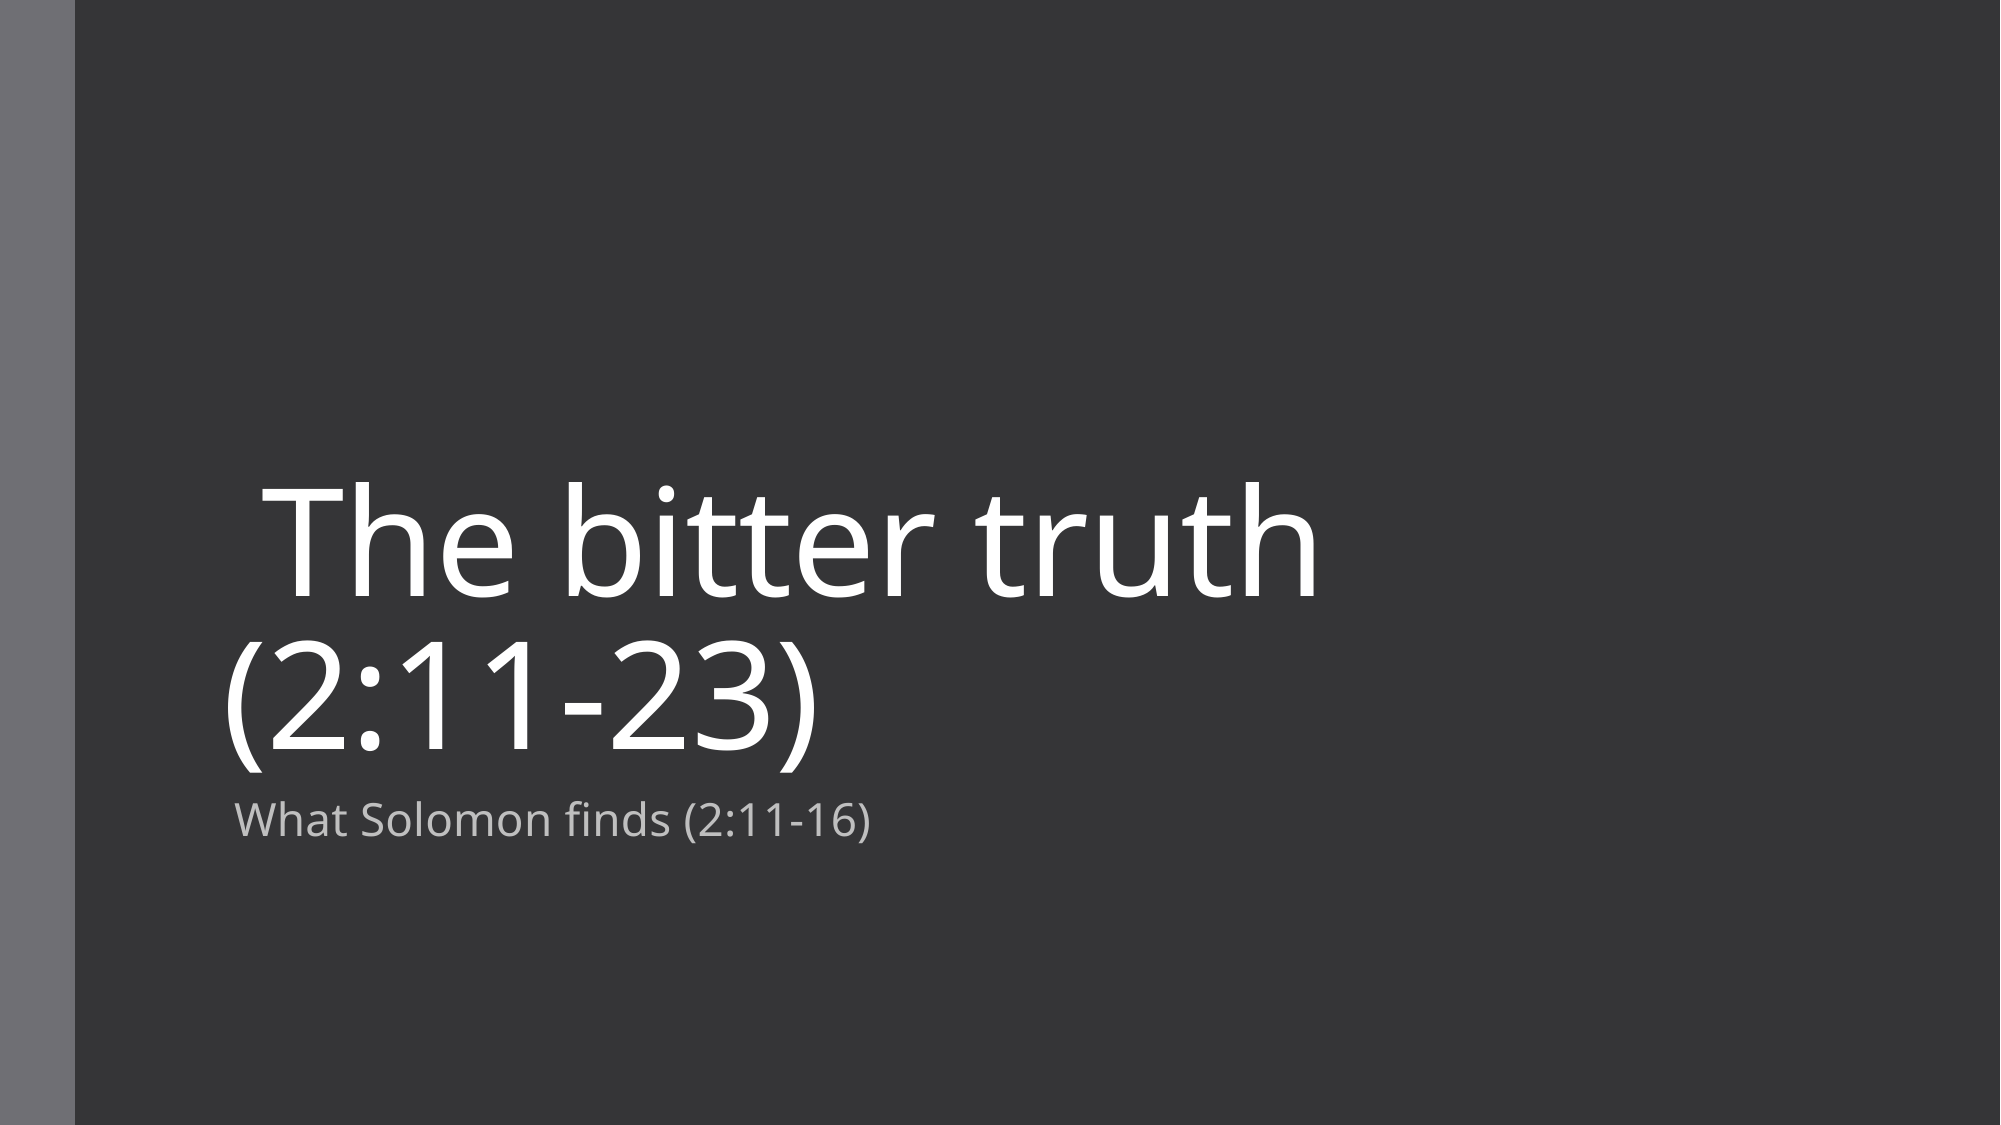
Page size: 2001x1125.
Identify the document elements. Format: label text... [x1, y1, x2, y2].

subtitle What Solomon finds (2:11-16) [206, 787, 1752, 1066]
title The bitter truth (2:11-23) [206, 124, 1752, 787]
